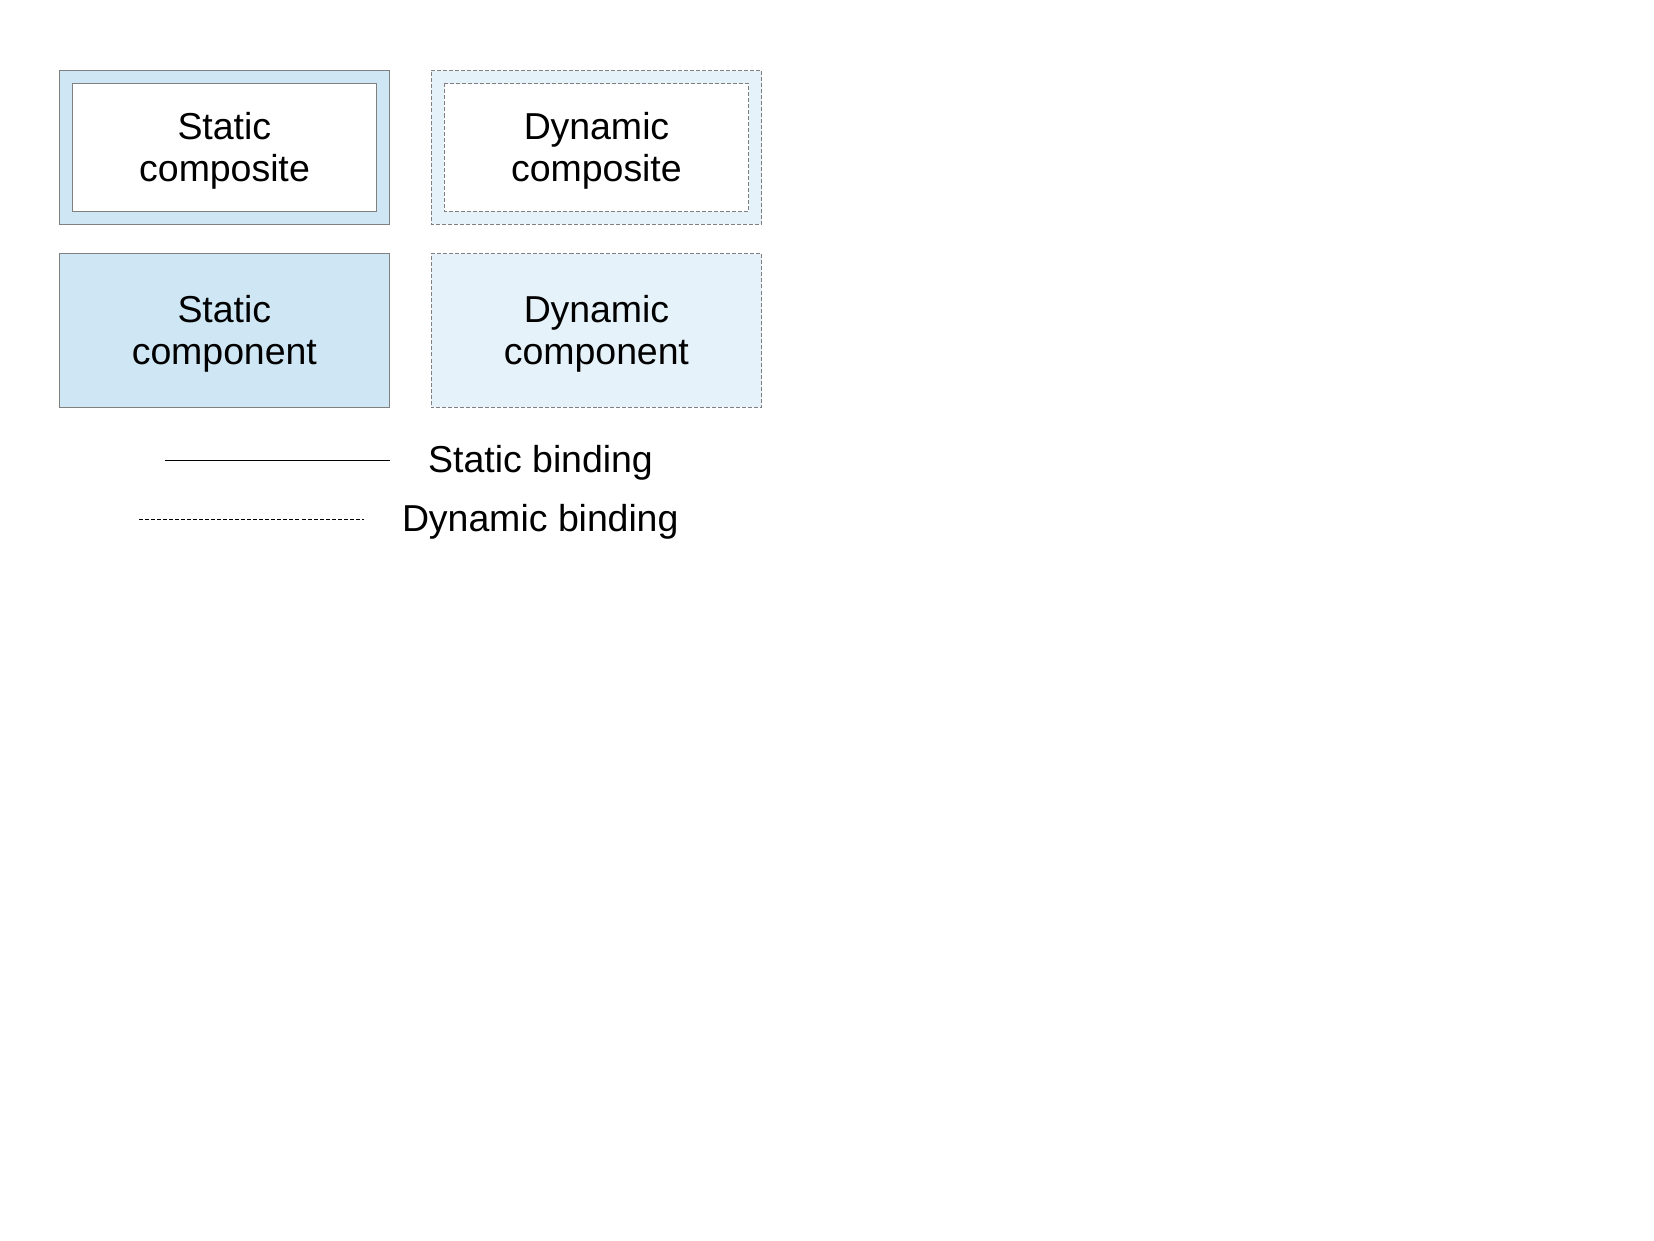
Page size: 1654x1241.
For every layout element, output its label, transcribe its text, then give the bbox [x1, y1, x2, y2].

text_box Dynamic component [431, 253, 762, 408]
text_box Dynamic binding [399, 490, 682, 547]
text_box Dynamic composite [431, 70, 762, 225]
text_box Static component [59, 253, 390, 408]
text_box Static binding [425, 431, 656, 488]
text_box Static composite [59, 70, 390, 225]
